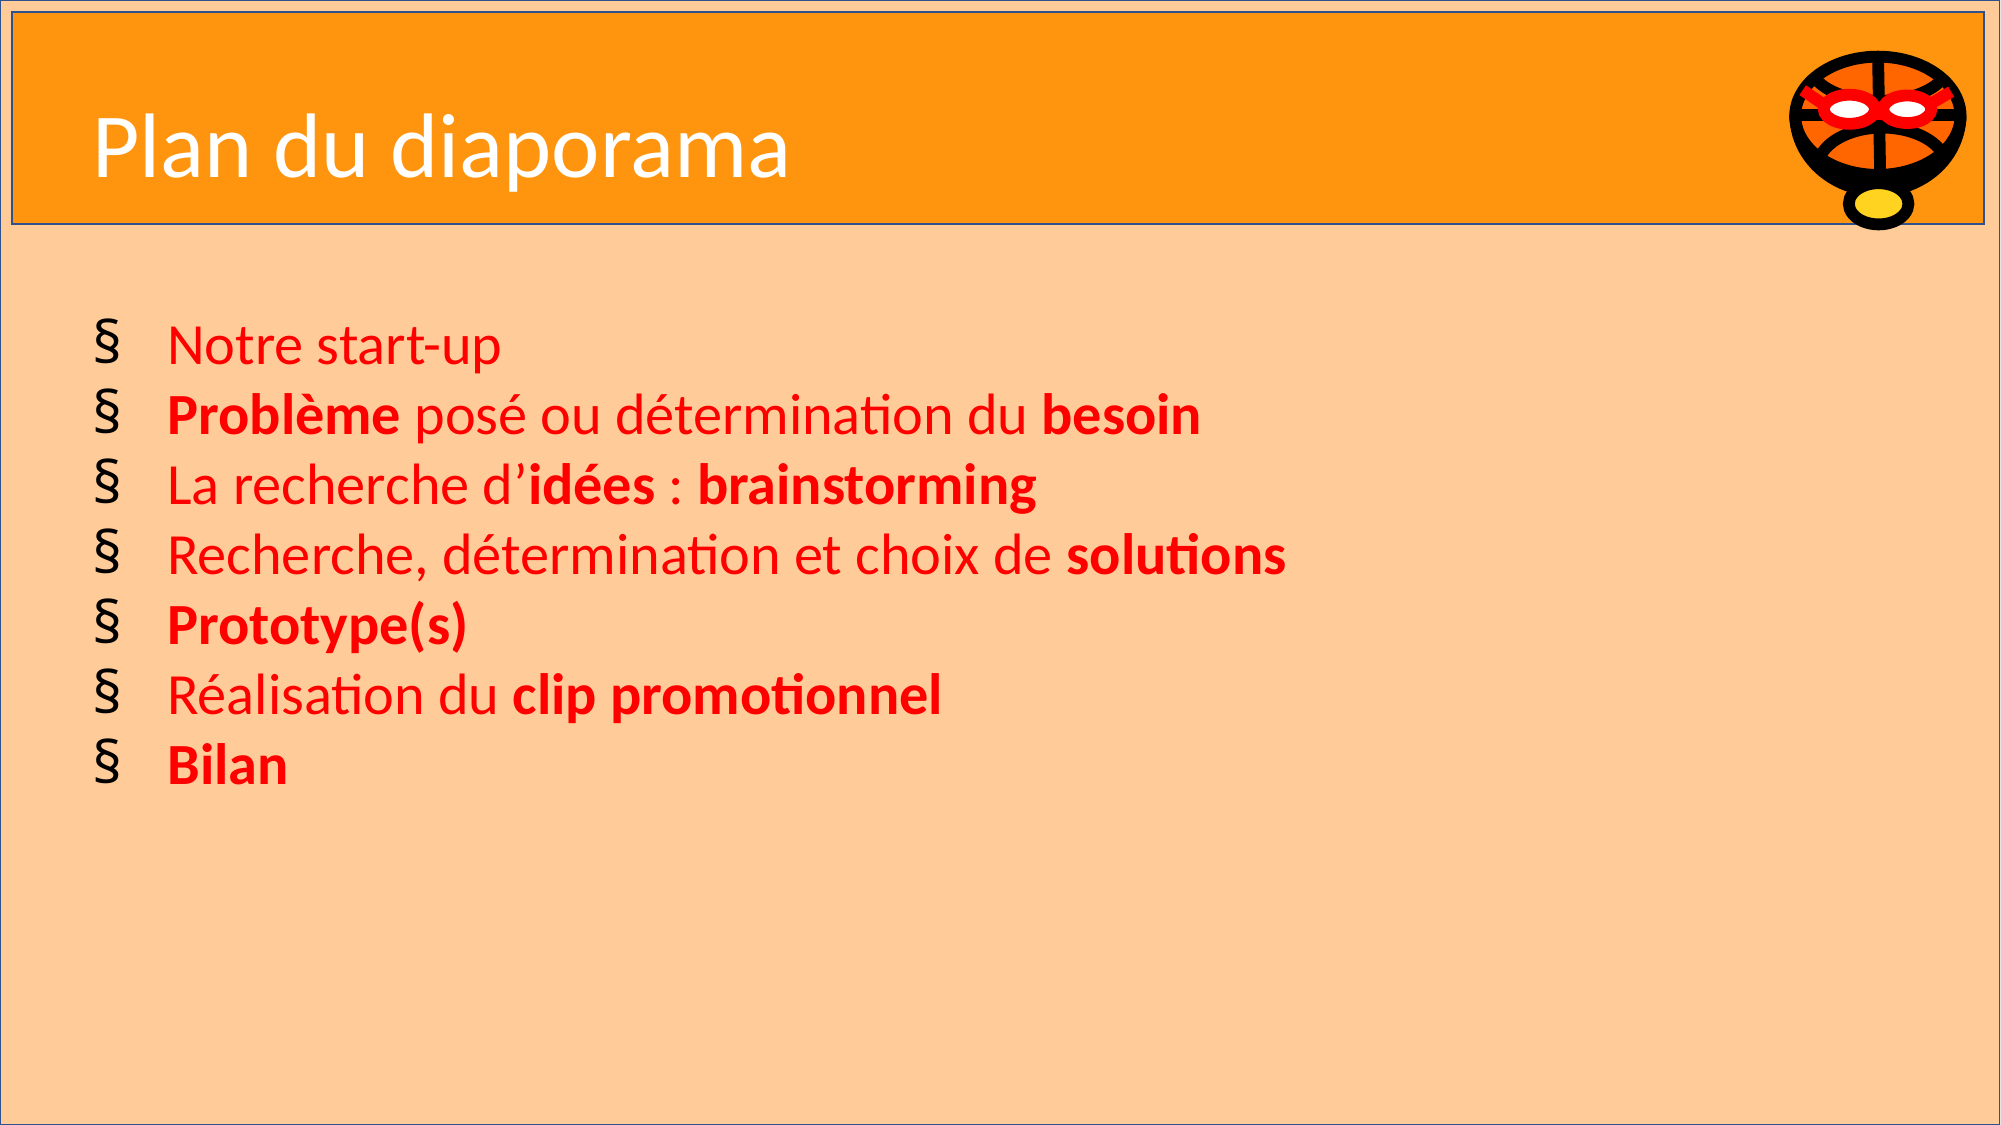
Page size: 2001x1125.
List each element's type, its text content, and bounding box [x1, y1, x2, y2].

text_box [1884, 56, 1961, 175]
text_box Plan du diaporama Notre start-up Problème posé ou détermination du besoin La recherche d’idées : brainstorming Recherche, détermination et choix de solutions Prototype(s) Réalisation du clip promotionnel Bilan [77, 78, 1453, 1063]
text_box [1795, 96, 1818, 109]
text_box [1795, 56, 1875, 175]
text_box [1848, 183, 1909, 225]
